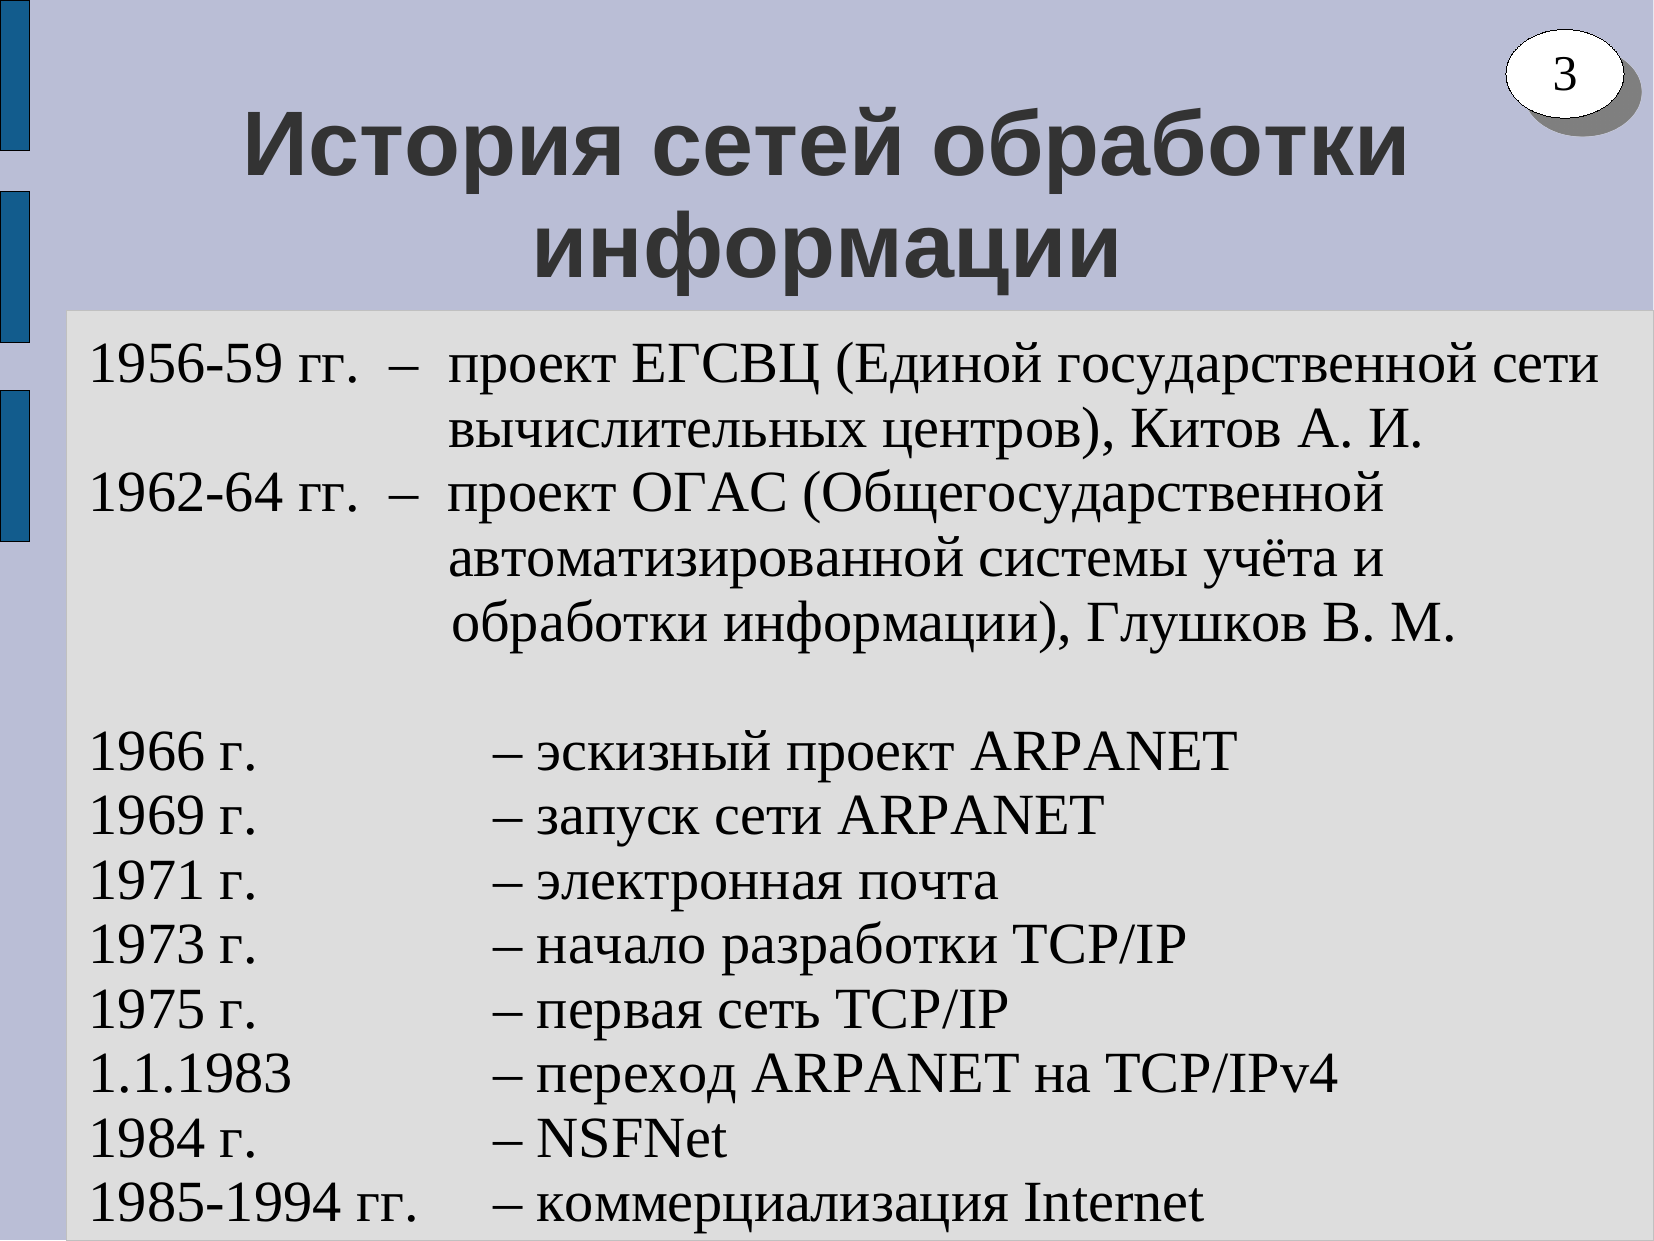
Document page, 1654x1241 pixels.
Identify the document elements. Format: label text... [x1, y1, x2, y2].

text_box 3 [1505, 29, 1625, 119]
title История сетей обработки информации [121, 91, 1534, 299]
subtitle 1956-59 гг. – проект ЕГСВЦ (Единой государственной сети вычислительных центров), Китов А. И. 1962-64 гг. – проект ОГАС (Общегосударственной автоматизированной системы учёта и обработки информации), Глушков В. М. 1966 г. – эскизный проект ARPANET 1969 г. – запуск сети ARPANET 1971 г. – электронная почта 1973 г. – начало разработки TCP/IP 1975 г. – первая сеть TCP/IP 1.1.1983 – переход ARPANET на TCP/IPv4 1984 г. – NSFNet 1985-1994 гг. – коммерциализация Internet [88, 330, 1654, 1235]
